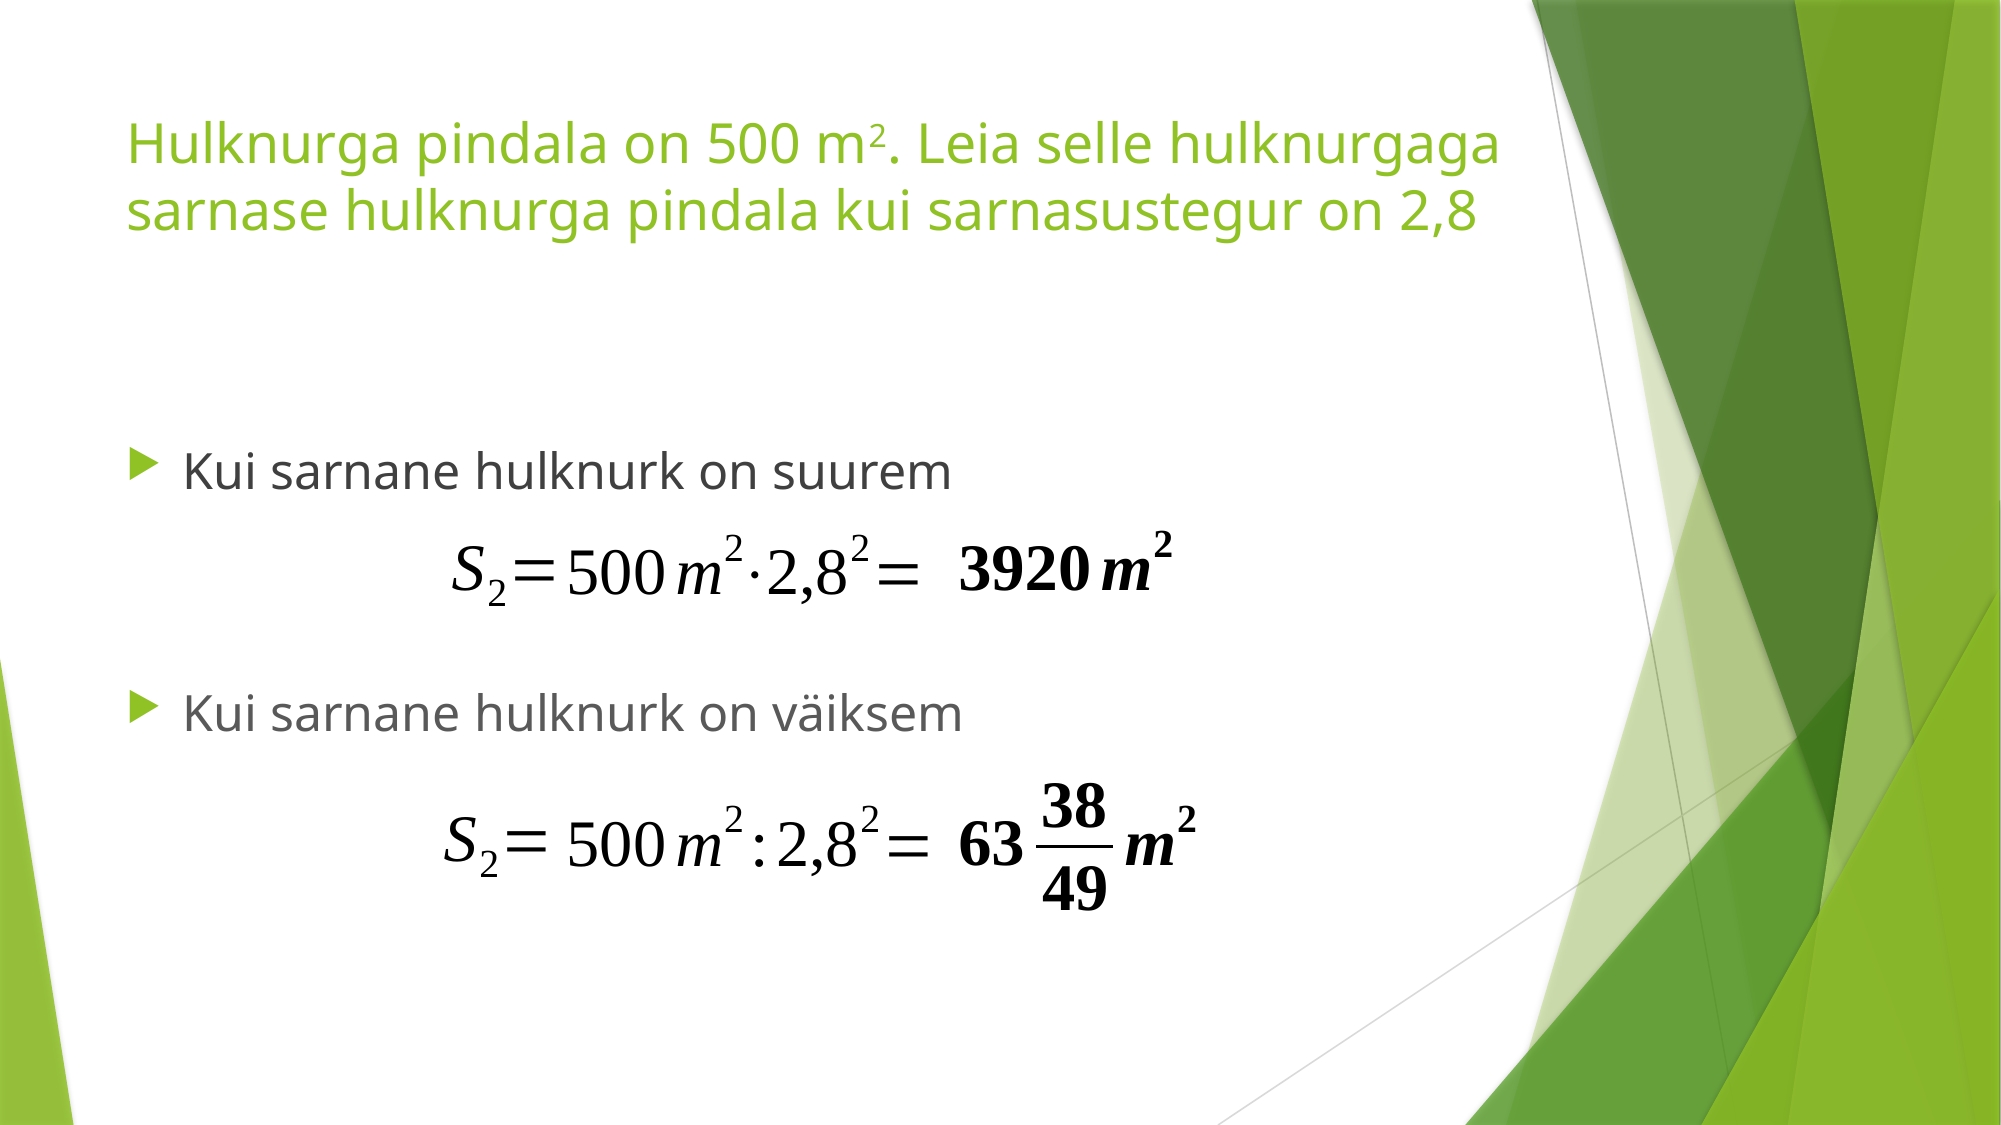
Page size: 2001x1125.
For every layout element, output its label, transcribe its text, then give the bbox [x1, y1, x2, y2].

list Kui sarnane hulknurk on suurem Kui sarnane hulknurk on väiksem [111, 431, 1734, 1016]
chart [442, 525, 933, 615]
chart [951, 521, 1180, 605]
title Hulknurga pindala on 500 m2. Leia selle hulknurgaga sarnase hulknurga pindala kui sarnasustegur on 2,8 [111, 100, 1522, 318]
chart [951, 767, 1204, 926]
chart [435, 797, 943, 886]
